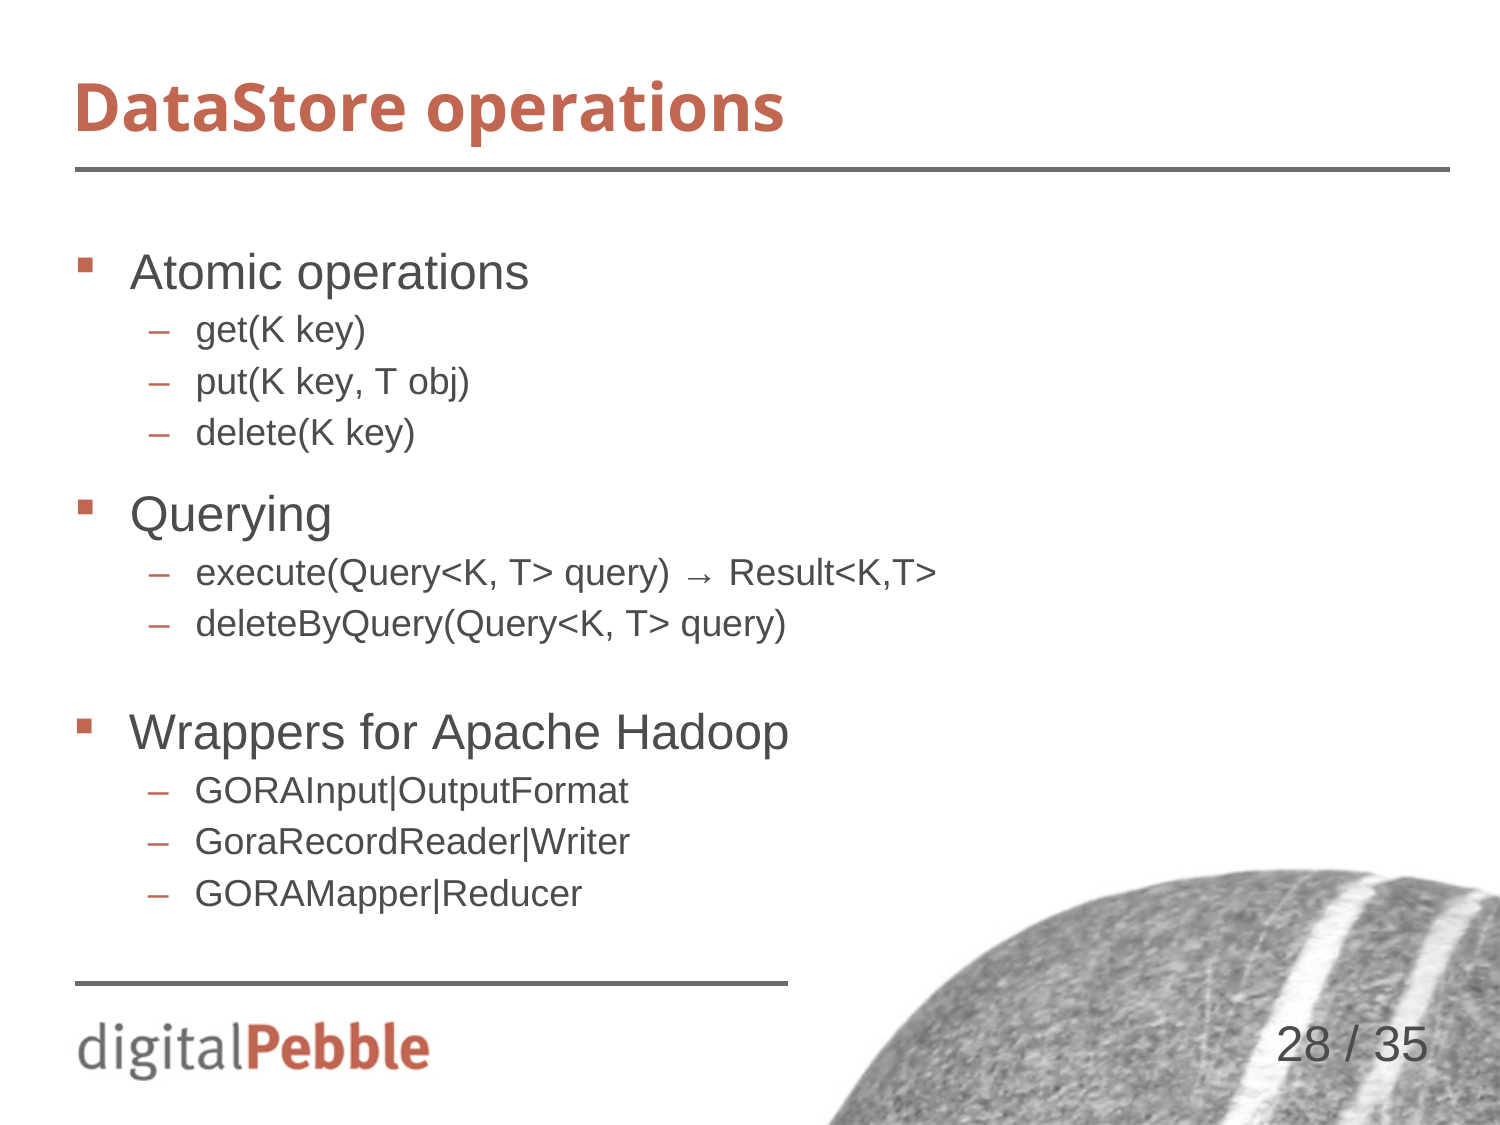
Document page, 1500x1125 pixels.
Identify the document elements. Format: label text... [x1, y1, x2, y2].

list Atomic operations get(K key) put(K key, T obj) delete(K key) [59, 236, 1439, 478]
picture [0, 0, 1500, 1125]
title DataStore operations [57, 37, 1438, 174]
list Querying execute(Query<K, T> query) → Result<K,T> deleteByQuery(Query<K, T> query) [59, 478, 1439, 638]
list Wrappers for Apache Hadoop GORAInput|OutputFormat GoraRecordReader|Writer GORAMapper|Reducer [58, 696, 1438, 1034]
